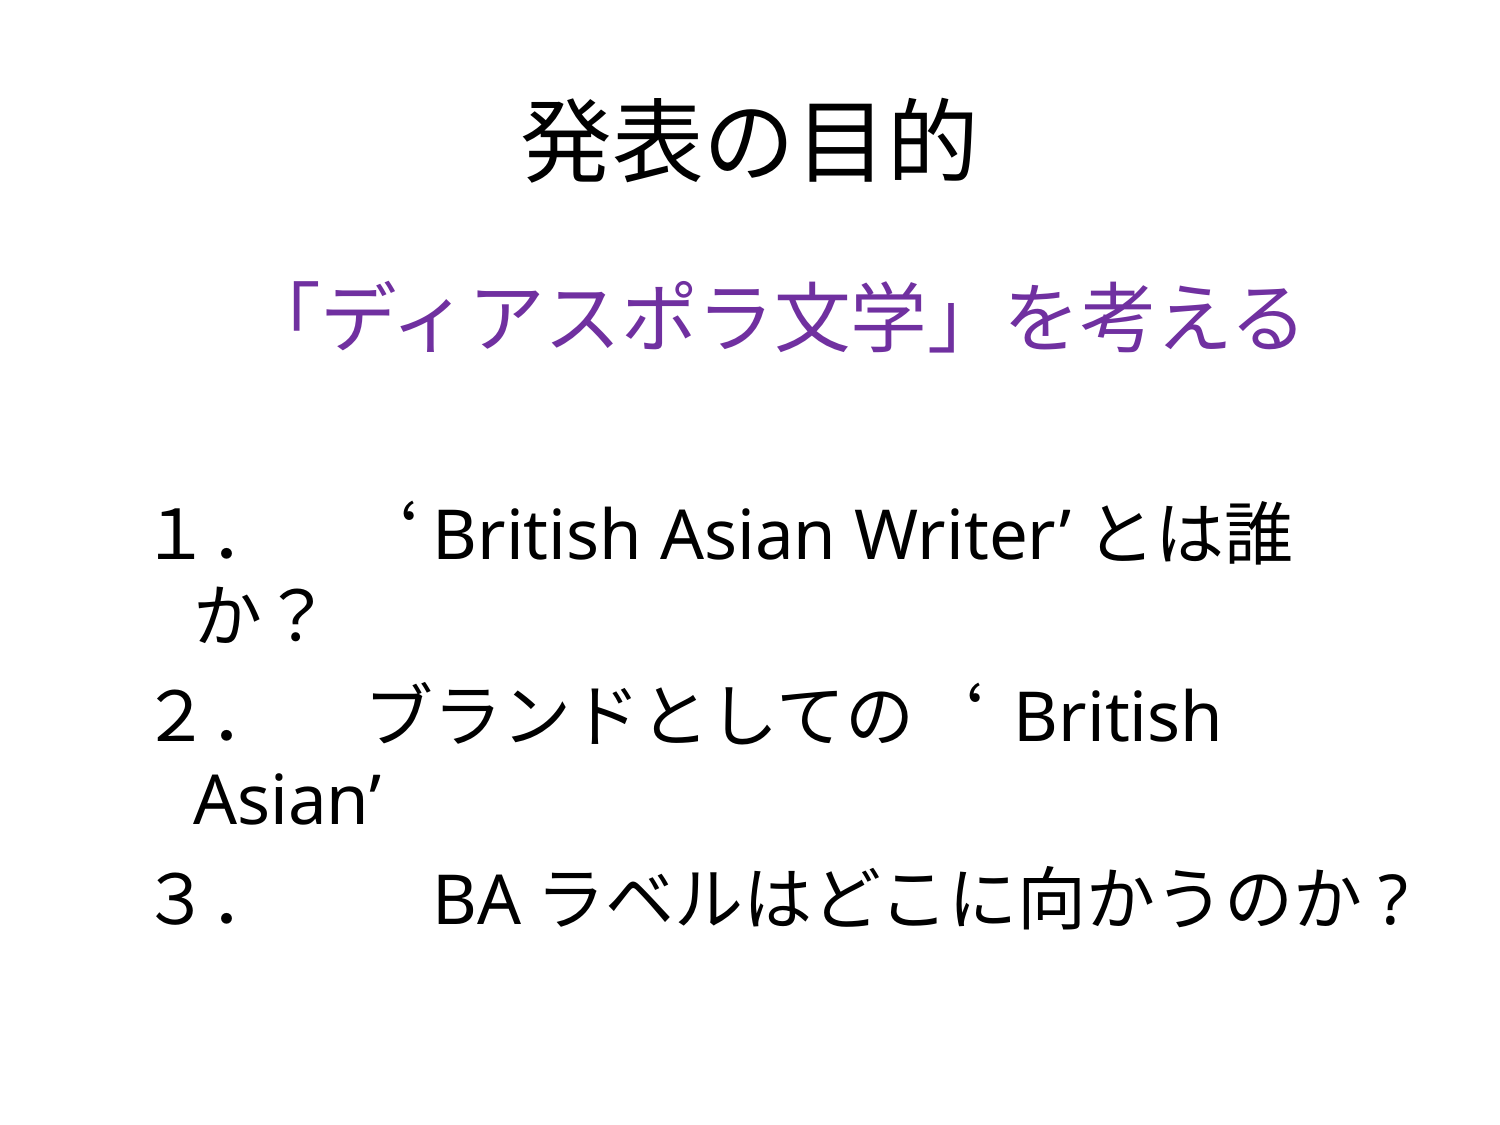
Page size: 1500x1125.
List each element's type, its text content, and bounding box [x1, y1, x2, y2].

list 「ディアスポラ文学」を考える １． ‘British Asian Writer’とは誰か？ ２． ブランドとしての‘ British Asian’ ３． BAラベルはどこに向かうのか? [64, 243, 1424, 998]
title 発表の目的 [75, 45, 1426, 233]
